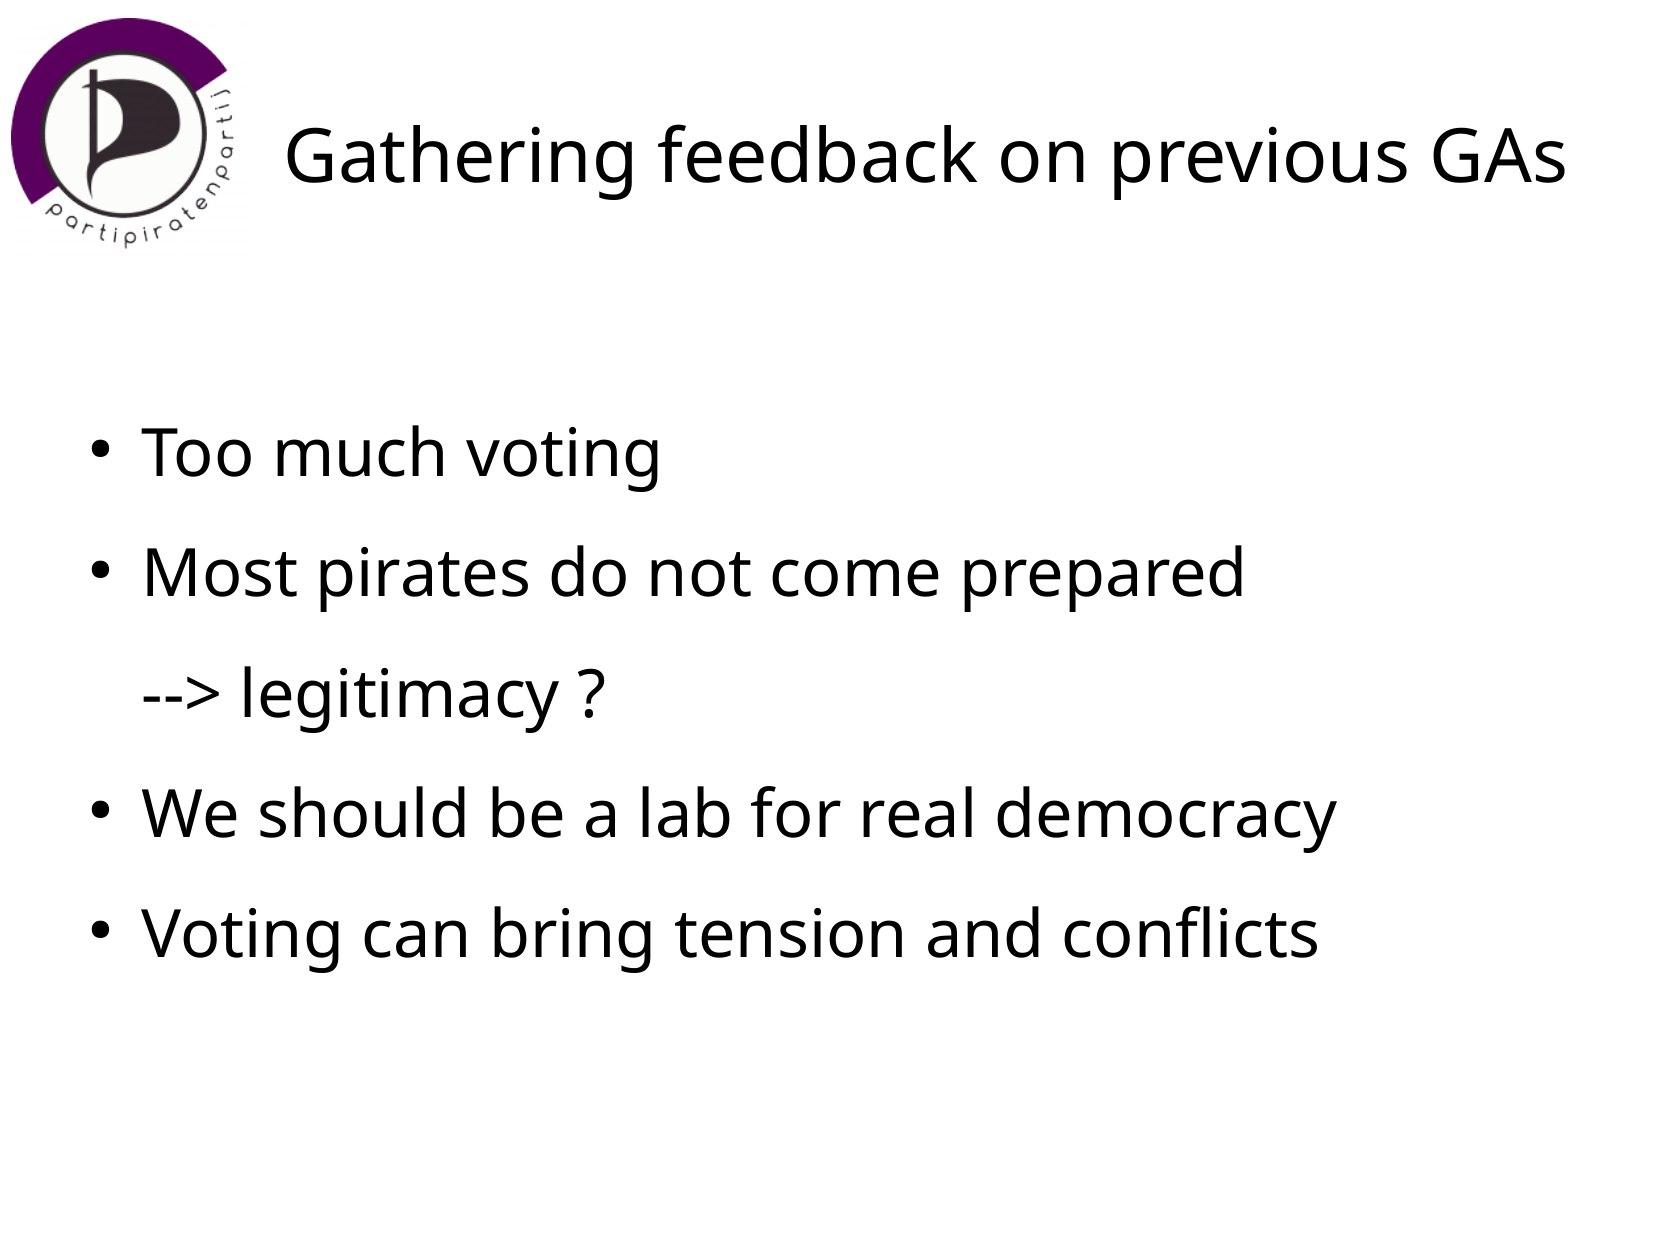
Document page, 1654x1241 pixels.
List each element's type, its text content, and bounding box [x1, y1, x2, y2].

title Gathering feedback on previous GAs [283, 49, 1571, 257]
picture [11, 18, 248, 257]
list Too much voting Most pirates do not come prepared --> legitimacy ? We should be a lab for real democracy Voting can bring tension and conflicts [70, 285, 1559, 1016]
